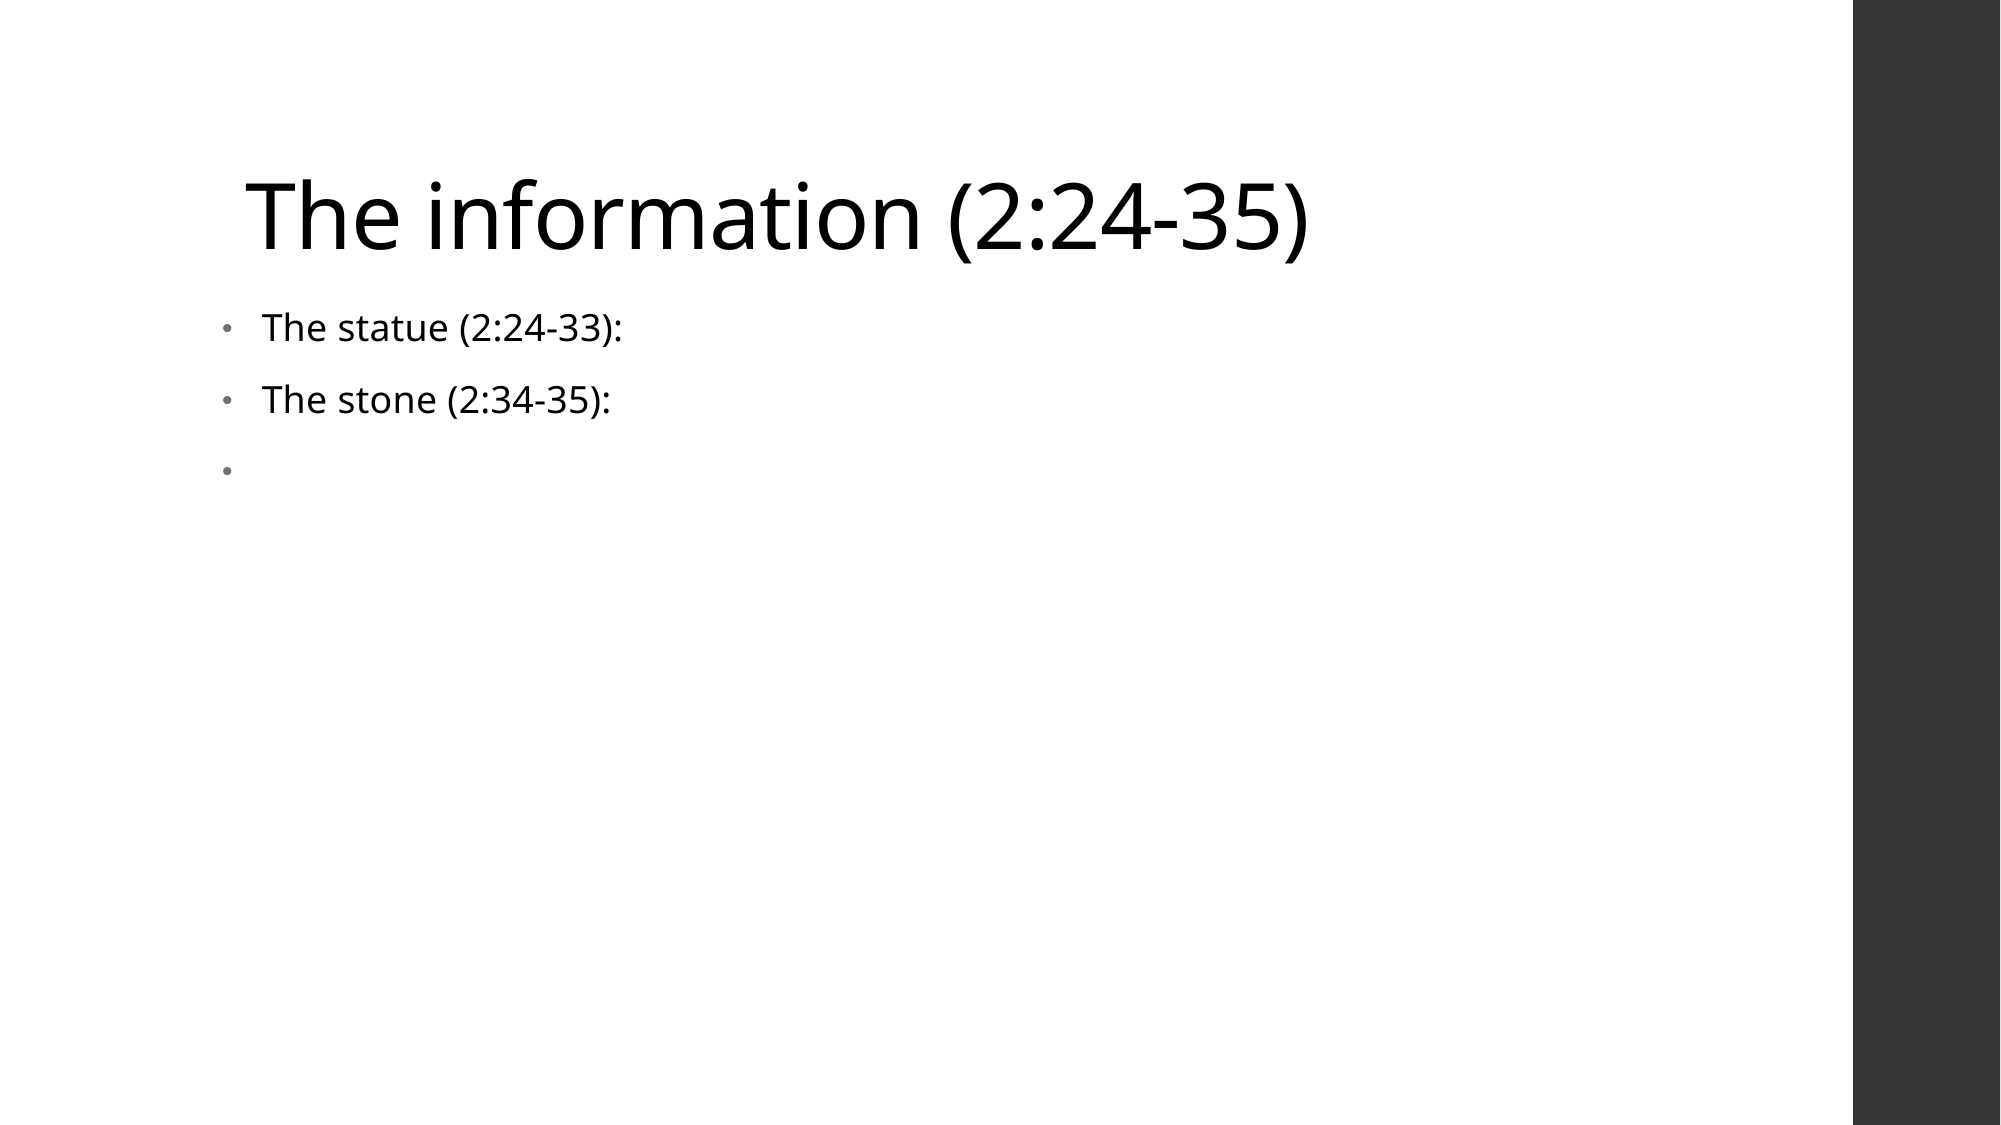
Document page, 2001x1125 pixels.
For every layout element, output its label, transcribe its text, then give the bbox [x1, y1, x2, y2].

list The statue (2:24-33): The stone (2:34-35): [206, 299, 1617, 1014]
title The information (2:24-35) [206, 60, 1797, 278]
